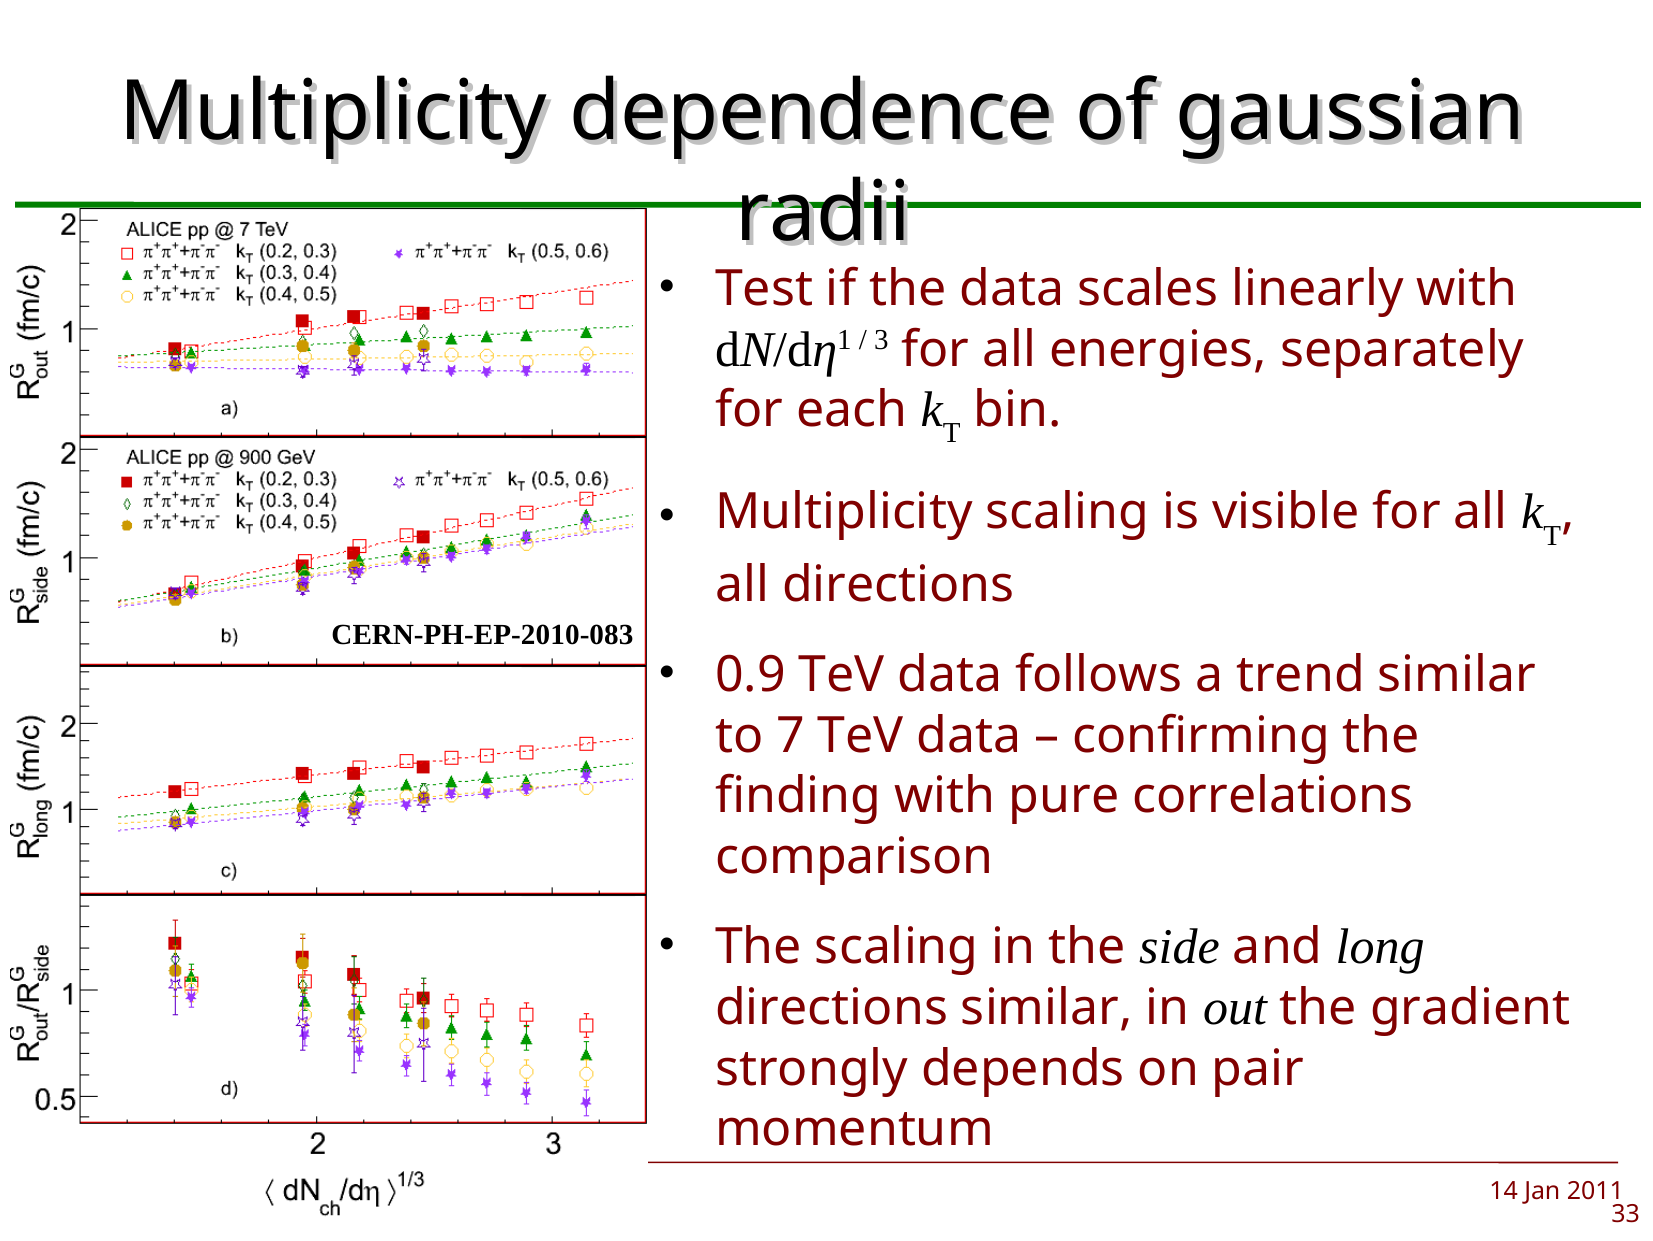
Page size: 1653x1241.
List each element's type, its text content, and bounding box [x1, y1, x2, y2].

text_box CERN-PH-EP-2010-083 [316, 610, 751, 659]
title Multiplicity dependence of gaussian radii [62, 60, 1583, 253]
list Test if the data scales linearly with dN/dη1 / 3 for all energies, separately for each kT bin. Multiplicity scaling is visible for all kT, all directions 0.9 TeV data follows a trend similar to 7 TeV data – confirming the finding with pure correlations comparison The scaling in the side and long directions similar, in out the gradient strongly depends on pair momentum [658, 254, 1588, 1164]
picture [10, 208, 648, 1226]
